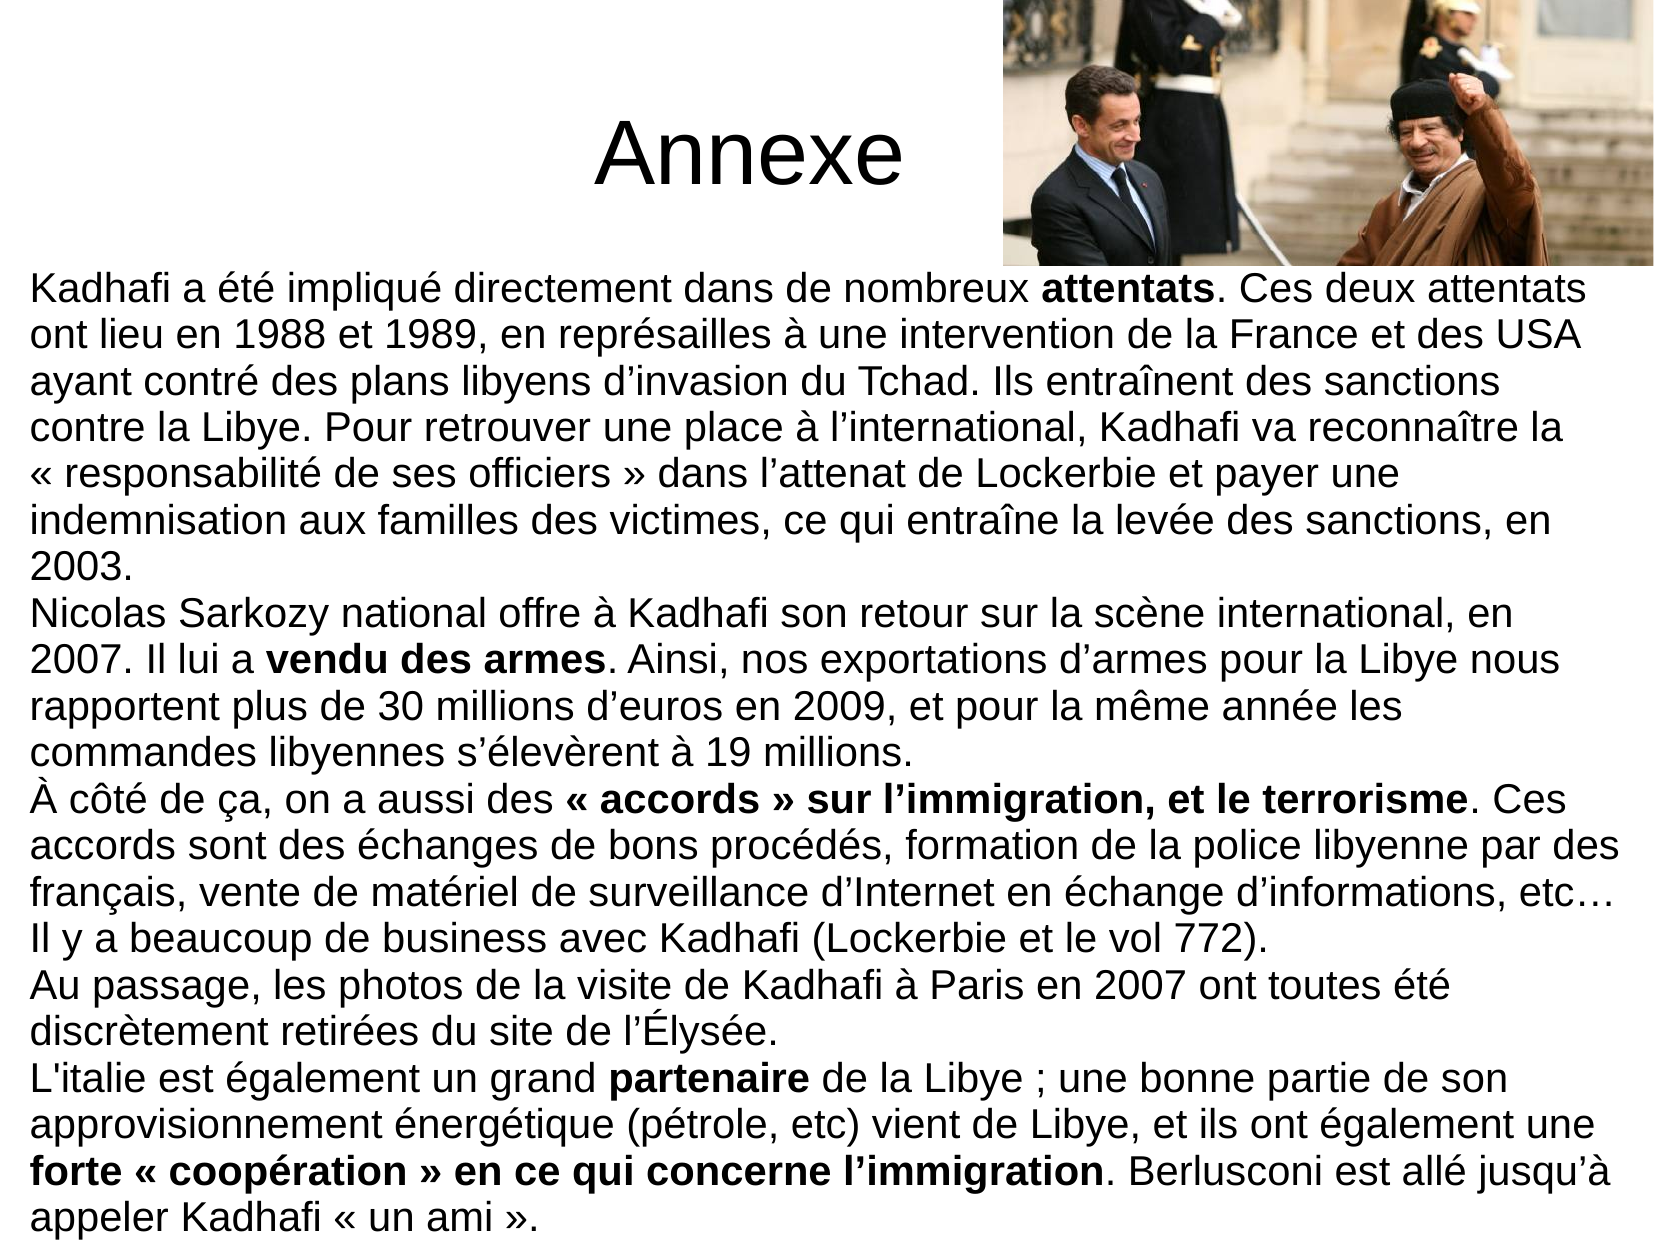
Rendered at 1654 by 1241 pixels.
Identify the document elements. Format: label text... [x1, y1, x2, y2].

picture [1003, 0, 1654, 266]
subtitle Kadhafi a été impliqué directement dans de nombreux attentats. Ces deux attentats ont lieu en 1988 et 1989, en représailles à une intervention de la France et des USA ayant contré des plans libyens d’invasion du Tchad. Ils entraînent des sanctions contre la Libye. Pour retrouver une place à l’international, Kadhafi va reconnaître la « responsabilité de ses officiers » dans l’attenat de Lockerbie et payer une indemnisation aux familles des victimes, ce qui entraîne la levée des sanctions, en 2003. Nicolas Sarkozy national offre à Kadhafi son retour sur la scène international, en 2007. Il lui a vendu des armes. Ainsi, nos exportations d’armes pour la Libye nous rapportent plus de 30 millions d’euros en 2009, et pour la même année les commandes libyennes s’élevèrent à 19 millions. À côté de ça, on a aussi des « accords » sur l’immigration, et le terrorisme. Ces accords sont des échanges de bons procédés, formation de la police libyenne par des français, vente de matériel de surveillance d’Internet en échange d’informations, etc… Il y a beaucoup de business avec Kadhafi (Lockerbie et le vol 772). Au passage, les photos de la visite de Kadhafi à Paris en 2007 ont toutes été discrètement retirées du site de l’Élysée. L'italie est également un grand partenaire de la Libye ; une bonne partie de son approvisionnement énergétique (pétrole, etc) vient de Libye, et ils ont également une forte « coopération » en ce qui concerne l’immigration. Berlusconi est allé jusqu’à appeler Kadhafi « un ami ». [29, 258, 1625, 1241]
title Annexe [82, 49, 1003, 257]
